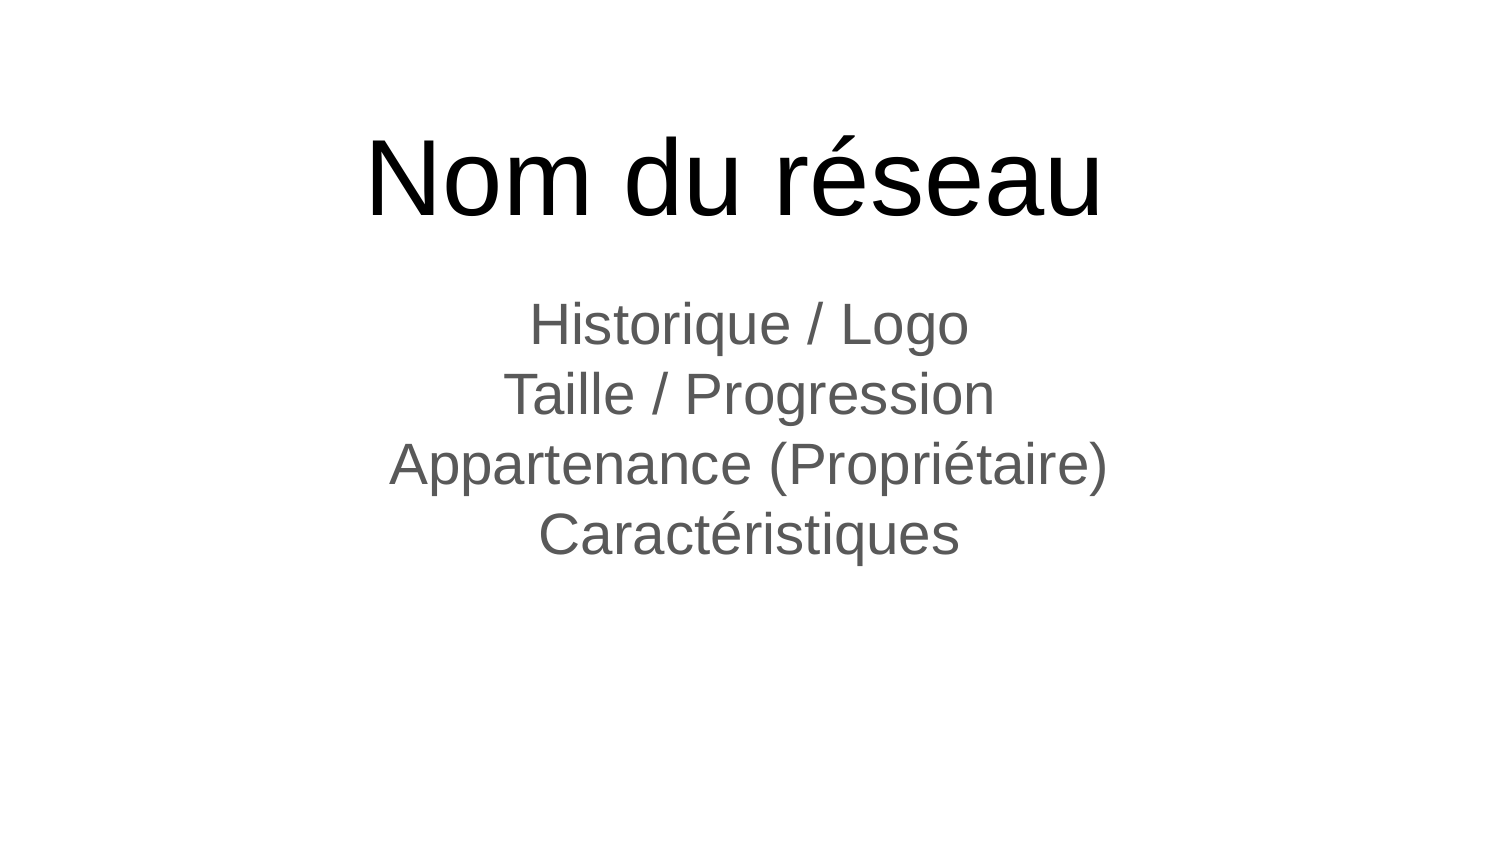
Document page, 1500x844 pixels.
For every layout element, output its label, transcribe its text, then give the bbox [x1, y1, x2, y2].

subtitle Historique / Logo Taille / Progression Appartenance (Propriétaire) Caractéristiques [51, 270, 1449, 763]
title Nom du réseau [51, 122, 1449, 253]
